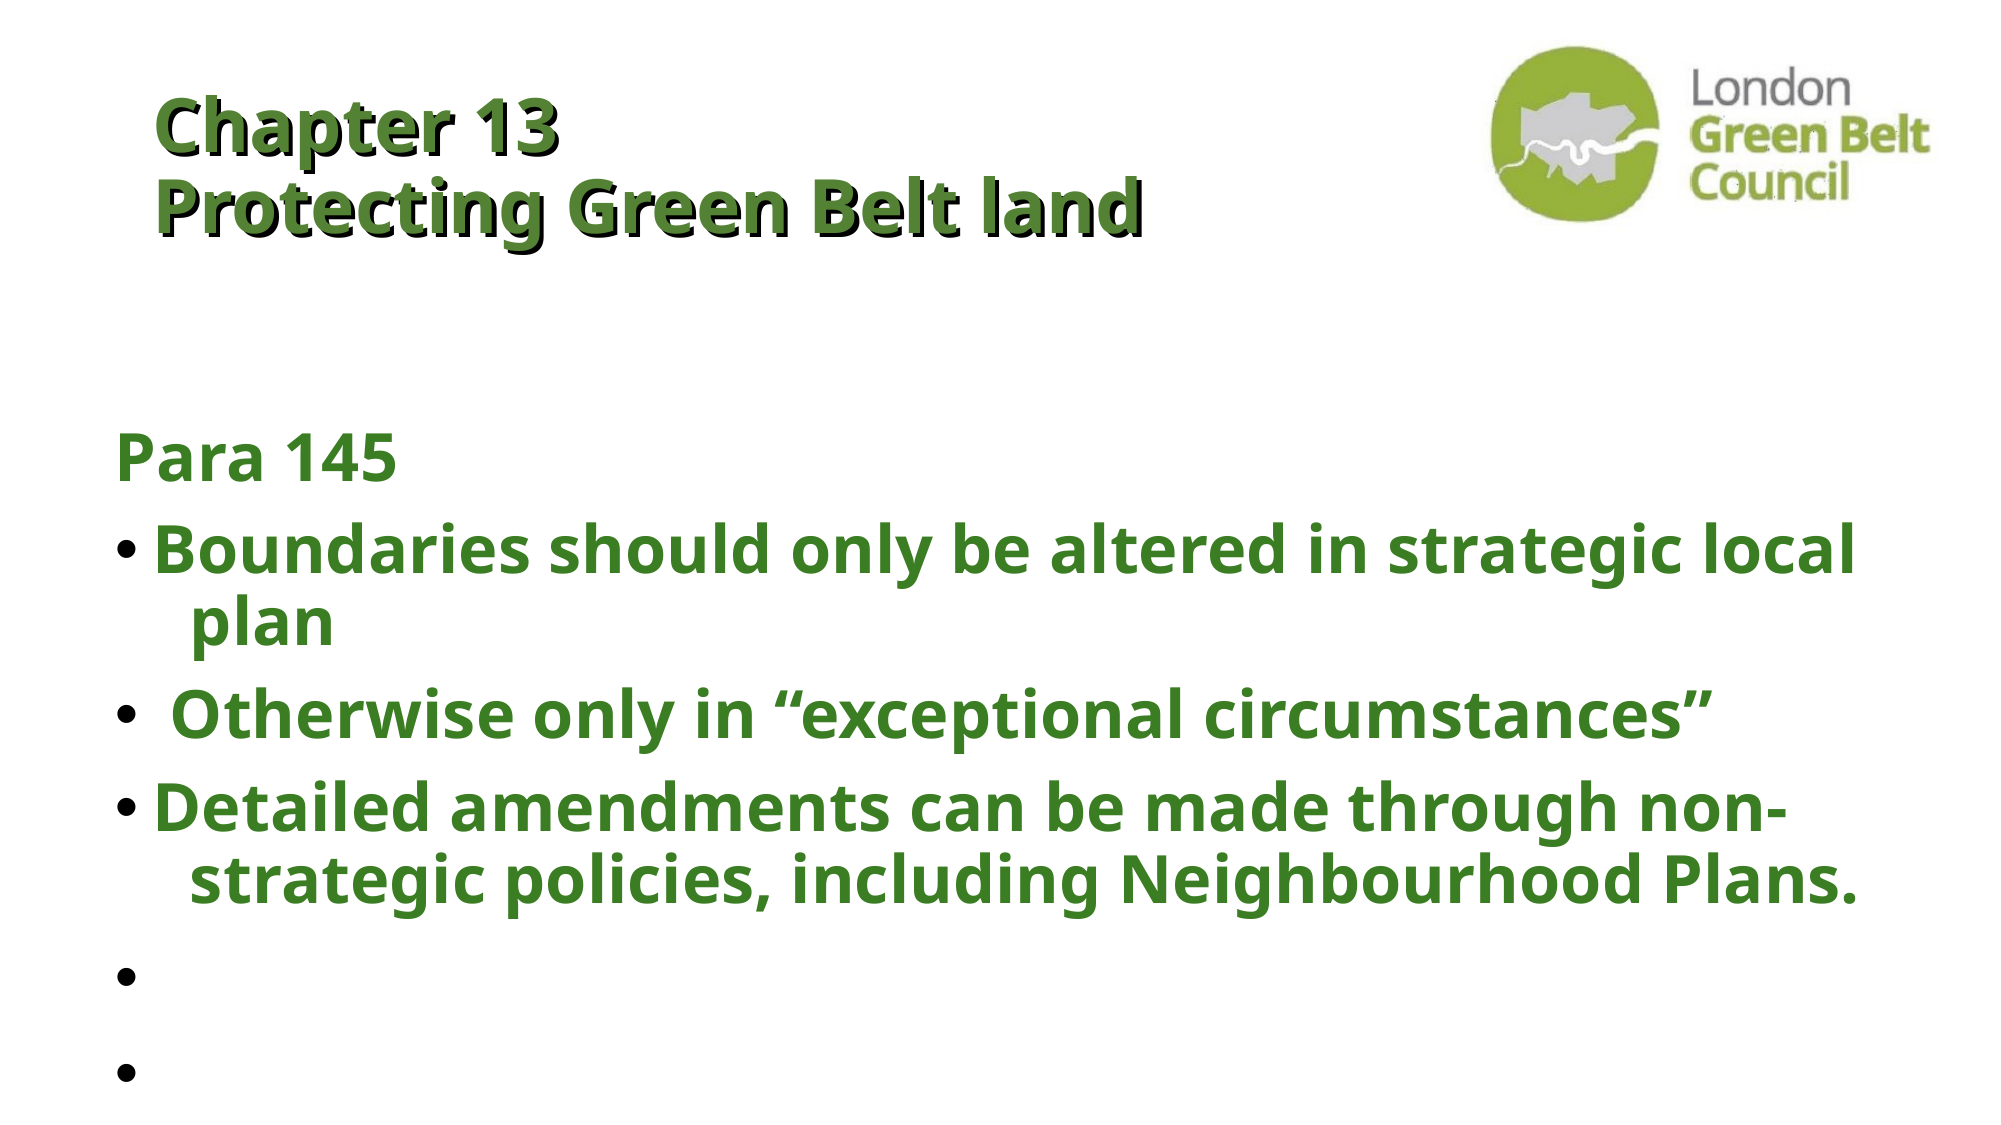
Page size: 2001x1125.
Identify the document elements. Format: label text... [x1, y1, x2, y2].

picture [1465, 38, 1971, 240]
list Para 145 Boundaries should only be altered in strategic local plan Otherwise only in “exceptional circumstances” Detailed amendments can be made through non-strategic policies, including Neighbourhood Plans. [99, 415, 1940, 1125]
title Chapter 13 Protecting Green Belt land [137, 59, 1863, 278]
